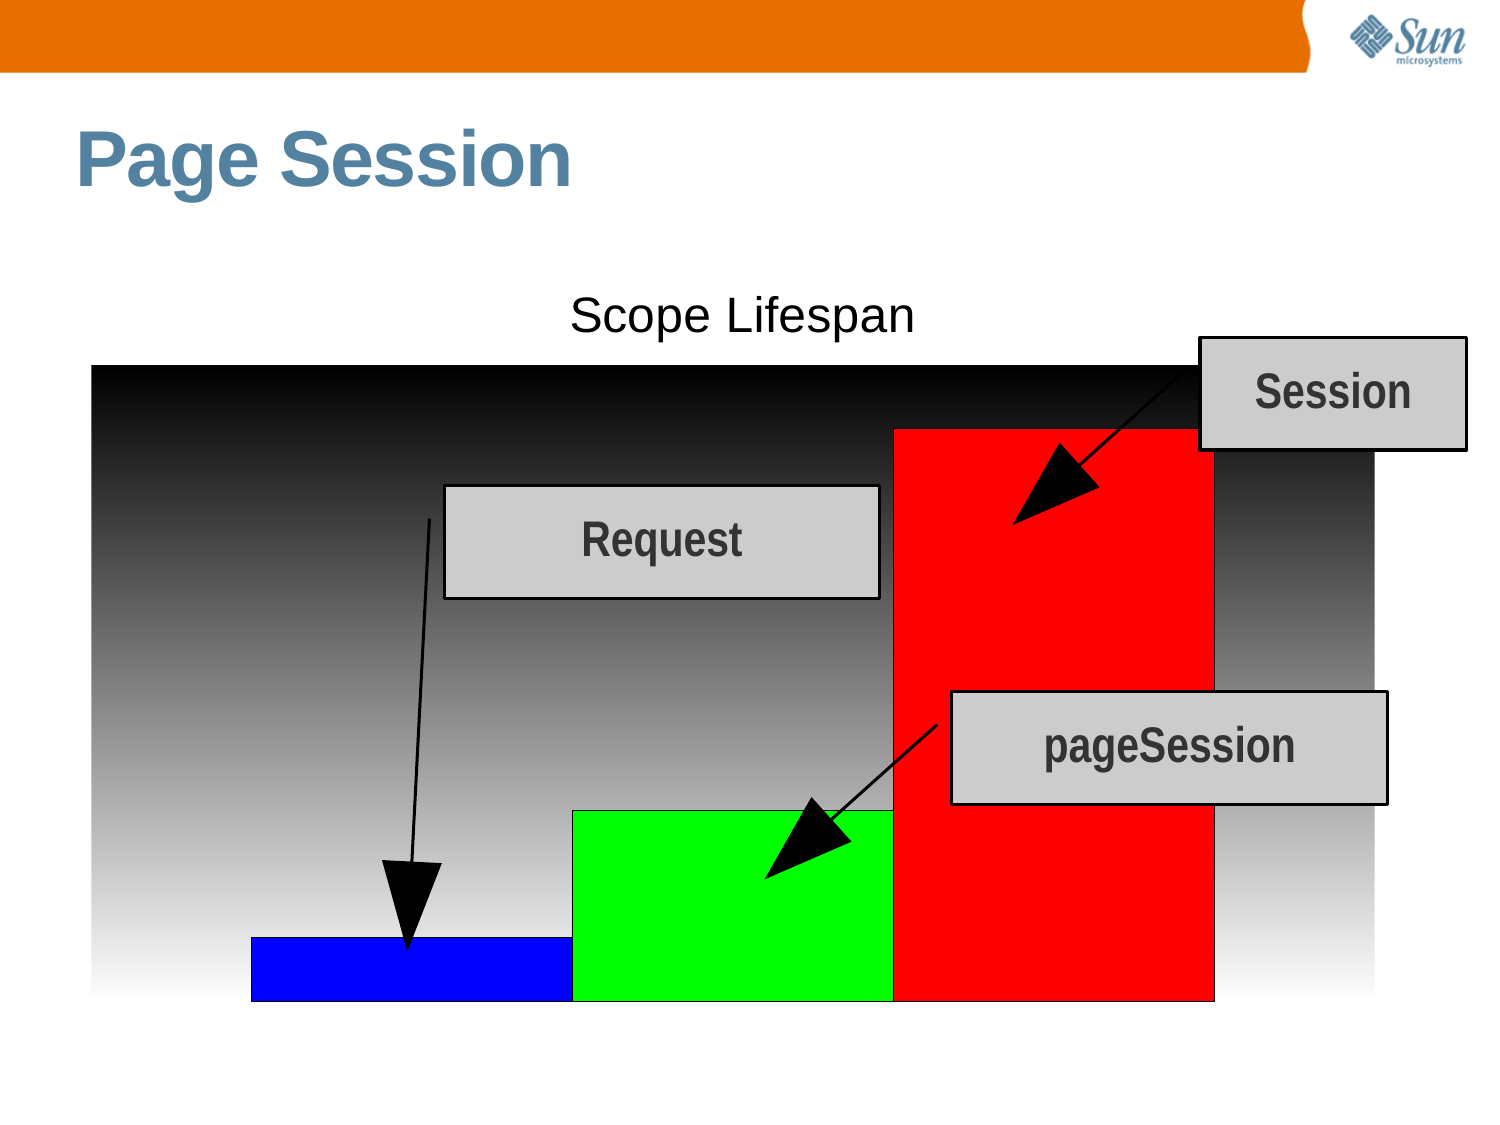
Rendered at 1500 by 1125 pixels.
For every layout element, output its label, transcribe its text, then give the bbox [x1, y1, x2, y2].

text_box pageSession [952, 692, 1388, 804]
text_box Request [444, 486, 880, 598]
picture [0, 0, 1500, 75]
title Page Session [75, 122, 1438, 228]
chart [64, 257, 1402, 1017]
text_box Session [1200, 337, 1467, 450]
